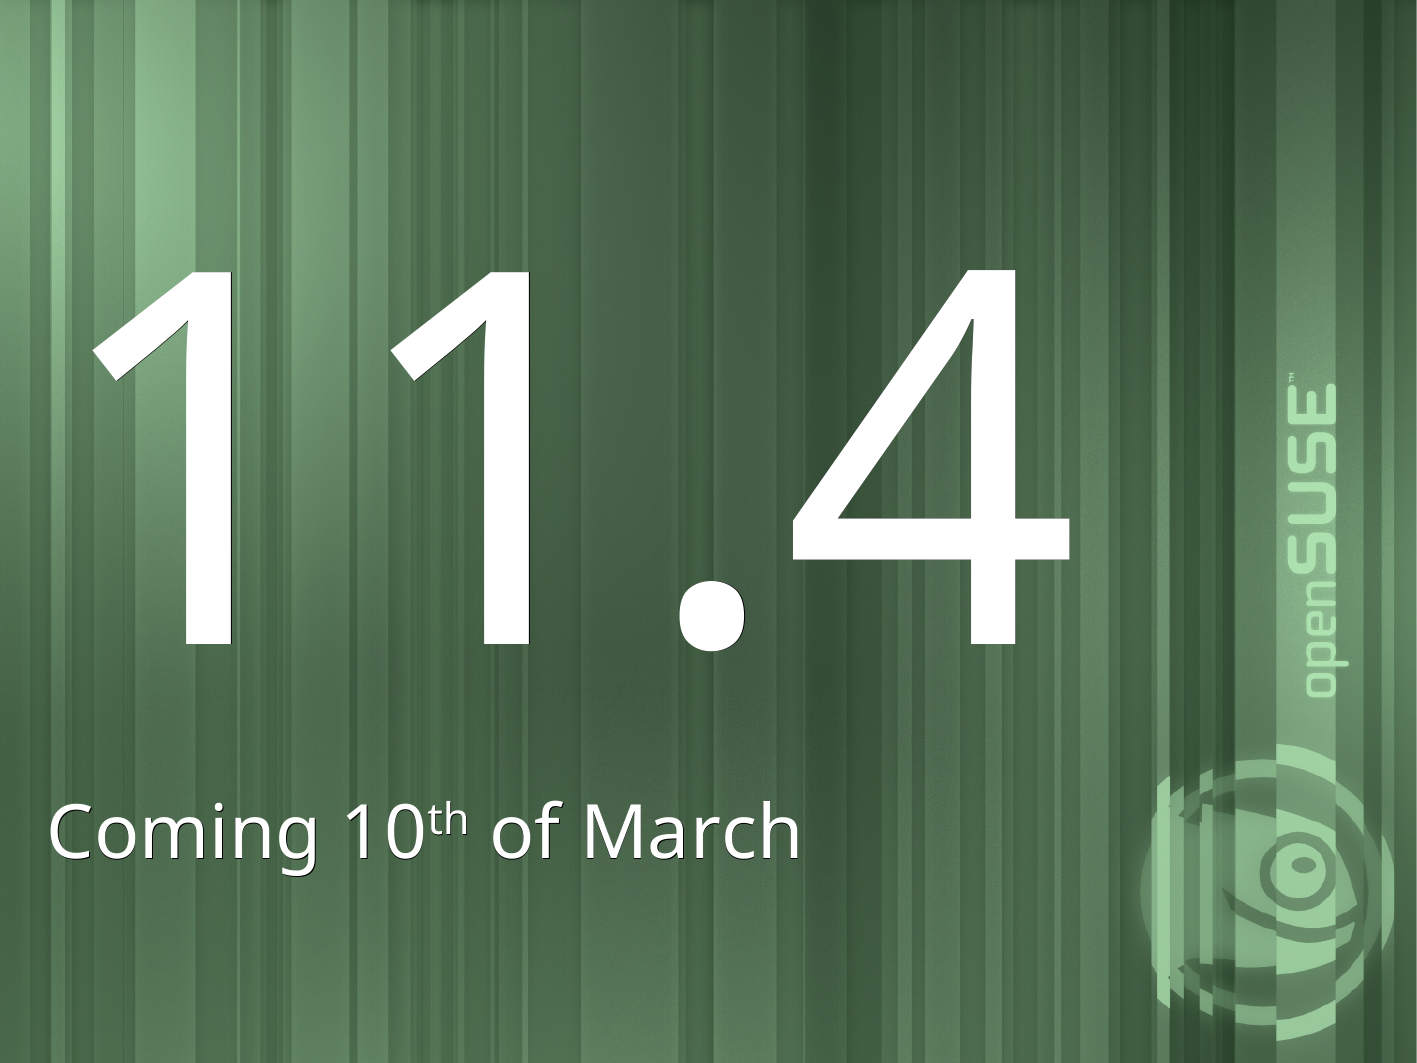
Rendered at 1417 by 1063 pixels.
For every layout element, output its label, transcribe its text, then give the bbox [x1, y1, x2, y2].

text_box 11.4 Coming 10th of March [46, 75, 1092, 903]
picture [0, 0, 1417, 1063]
